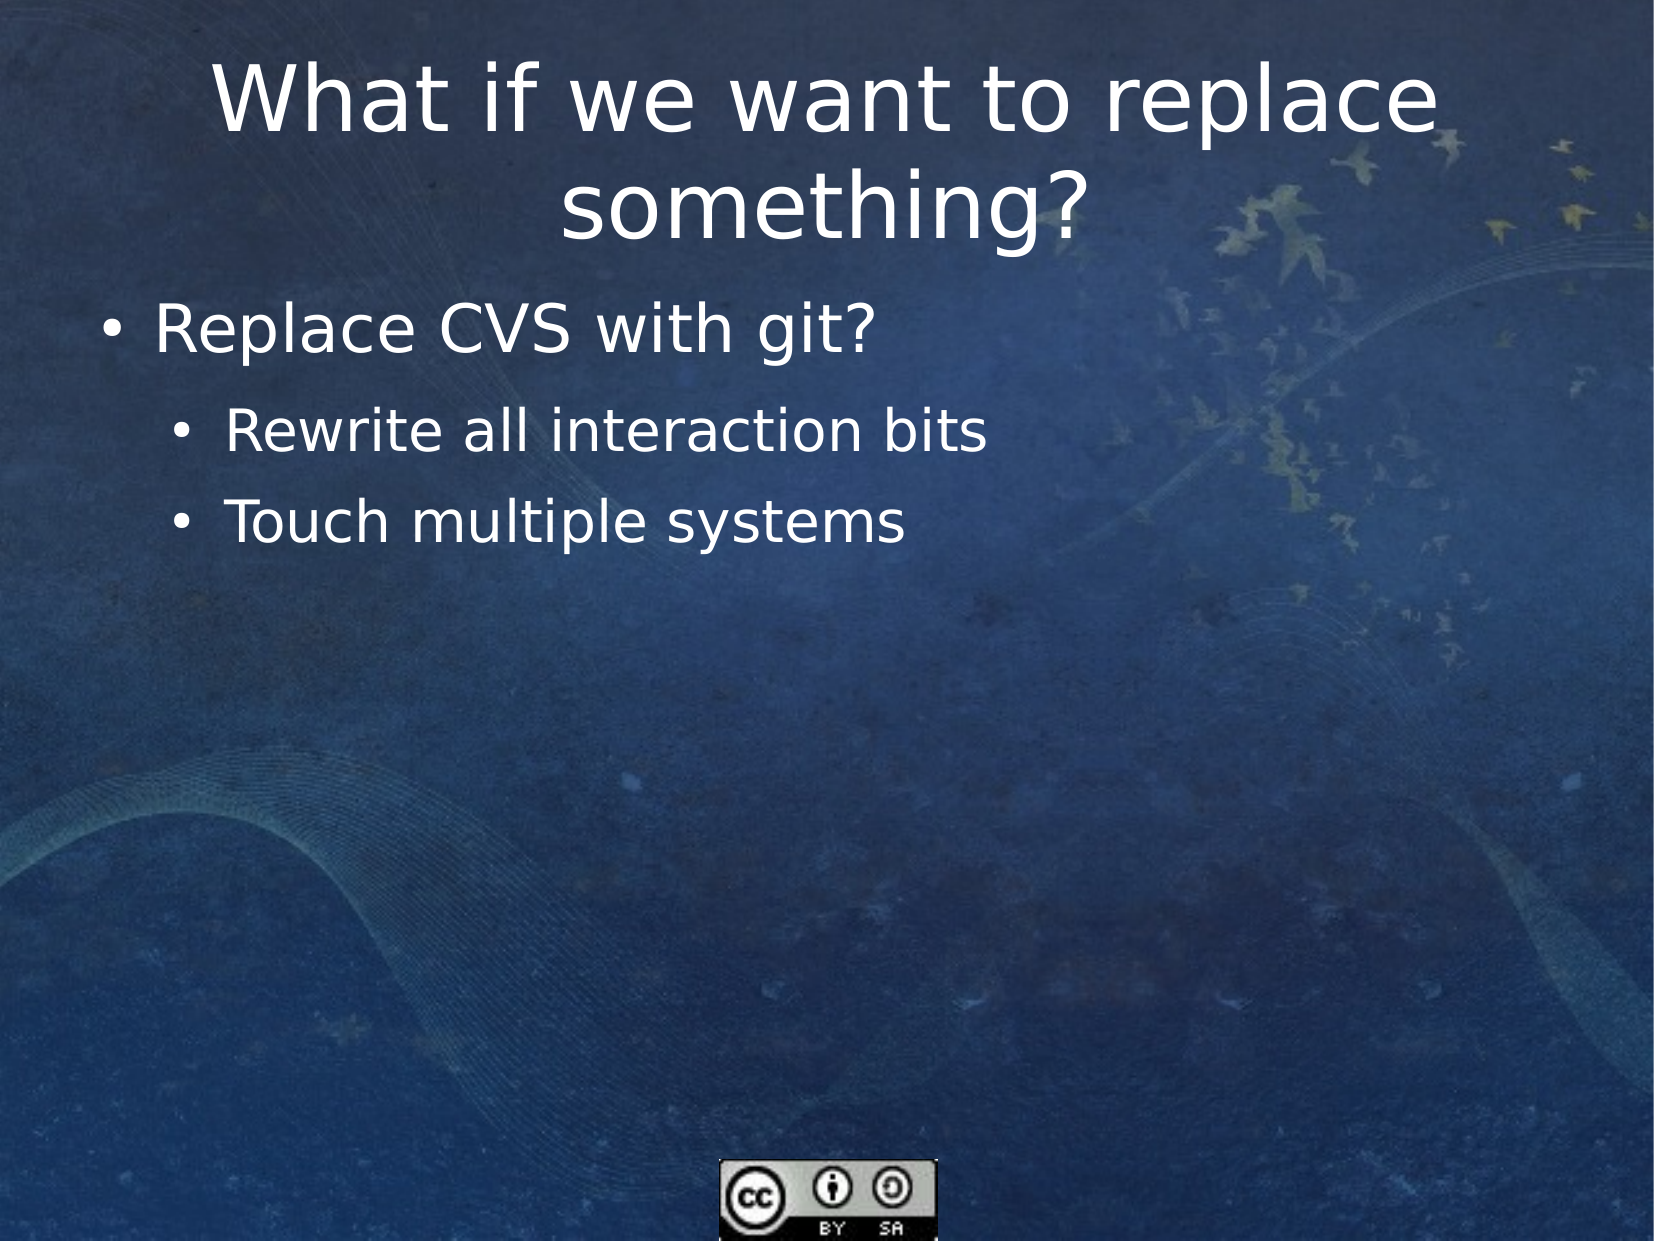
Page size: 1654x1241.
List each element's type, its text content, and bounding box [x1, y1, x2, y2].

picture [0, 0, 1654, 1241]
list Replace CVS with git? Rewrite all interaction bits Touch multiple systems [82, 290, 1571, 1094]
title What if we want to replace something? [82, 45, 1571, 261]
